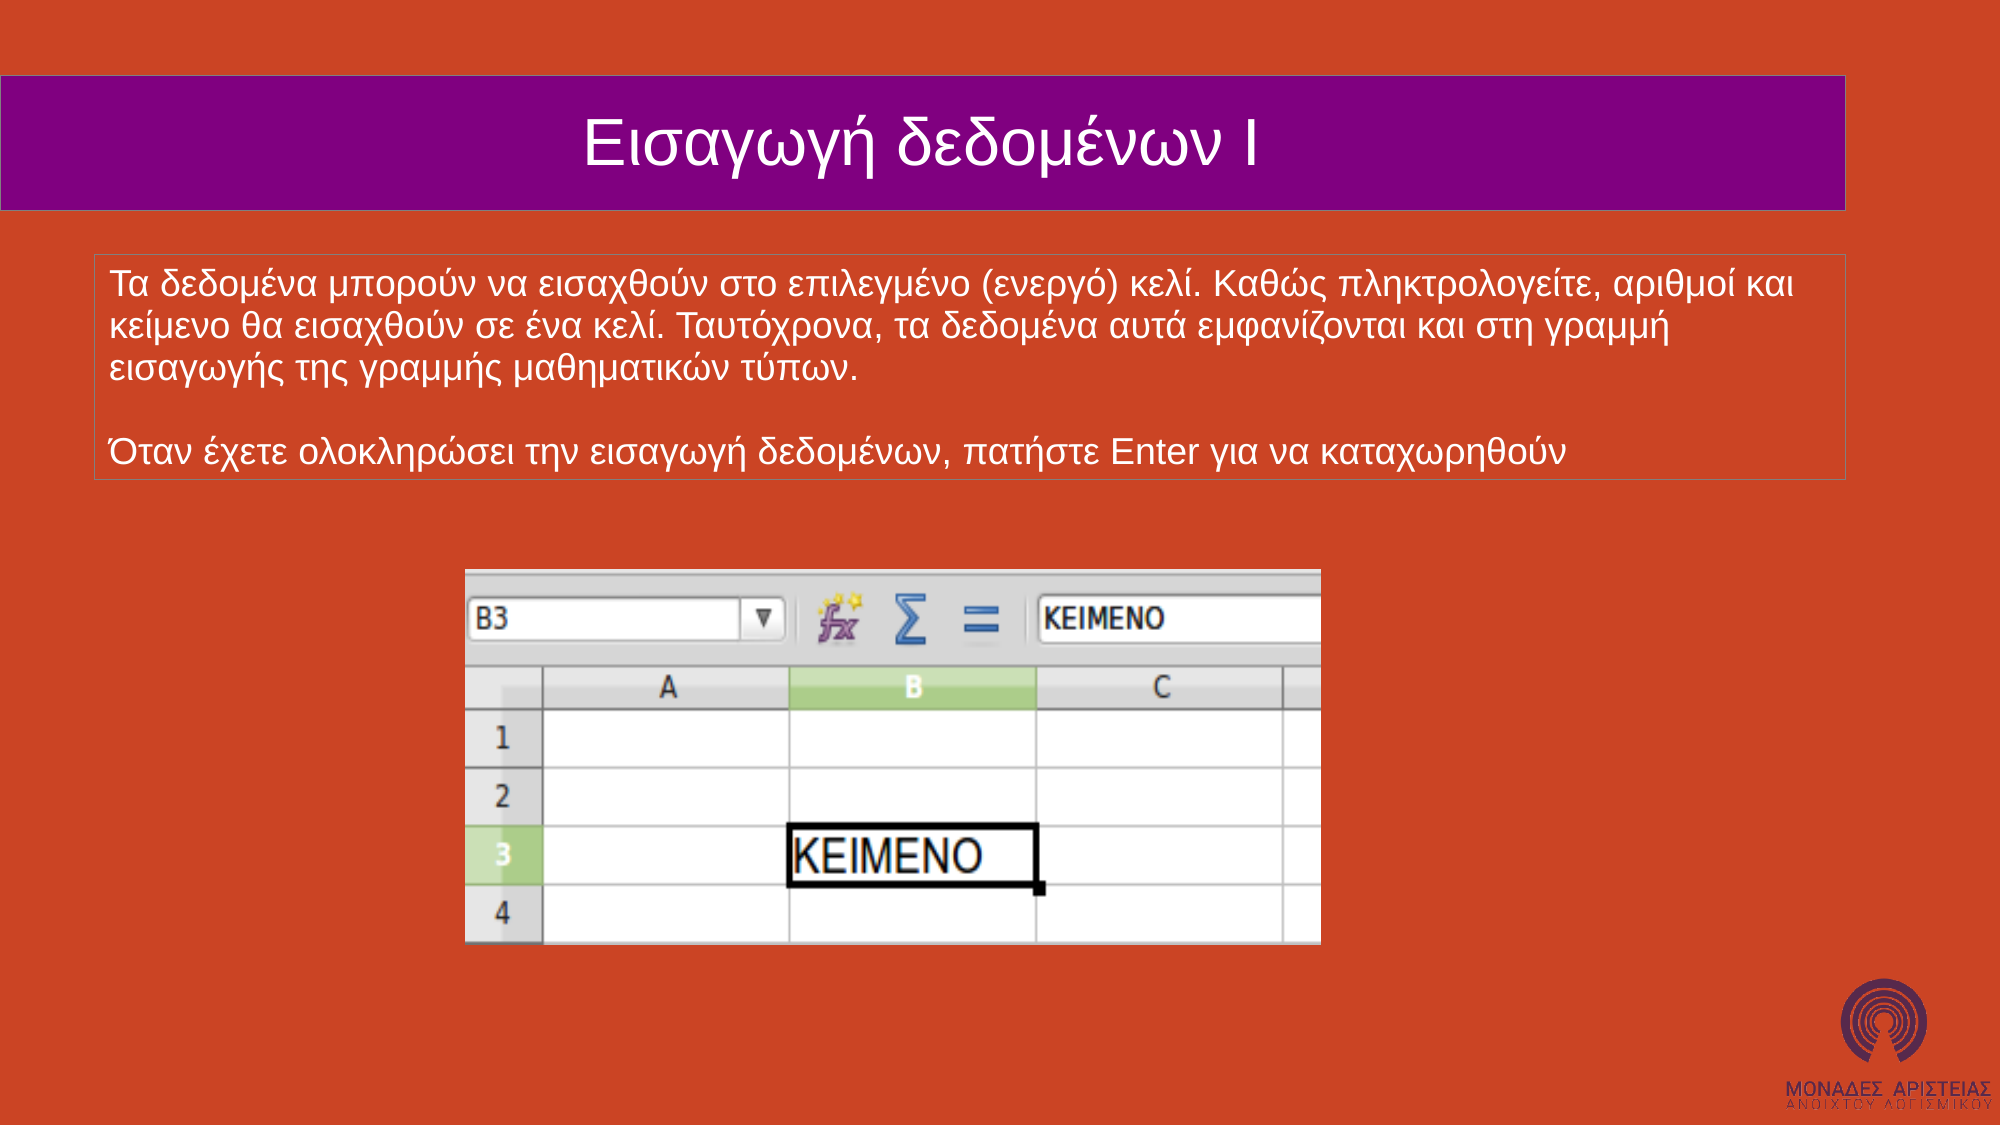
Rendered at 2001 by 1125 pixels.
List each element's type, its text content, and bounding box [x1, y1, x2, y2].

picture [1785, 978, 1992, 1111]
text_box Εισαγωγή δεδομένων Ι [0, 75, 1846, 211]
text_box Τα δεδομένα μπορούν να εισαχθούν στο επιλεγμένο (ενεργό) κελί. Καθώς πληκτρολογείτε, αριθμοί και κείμενο θα εισαχθούν σε ένα κελί. Ταυτόχρονα, τα δεδομένα αυτά εμφανίζονται και στη γραμμή εισαγωγής της γραμμής μαθηματικών τύπων. Όταν έχετε ολοκληρώσει την εισαγωγή δεδομένων, πατήστε Enter για να καταχωρηθούν [94, 254, 1846, 480]
picture [465, 569, 1321, 946]
